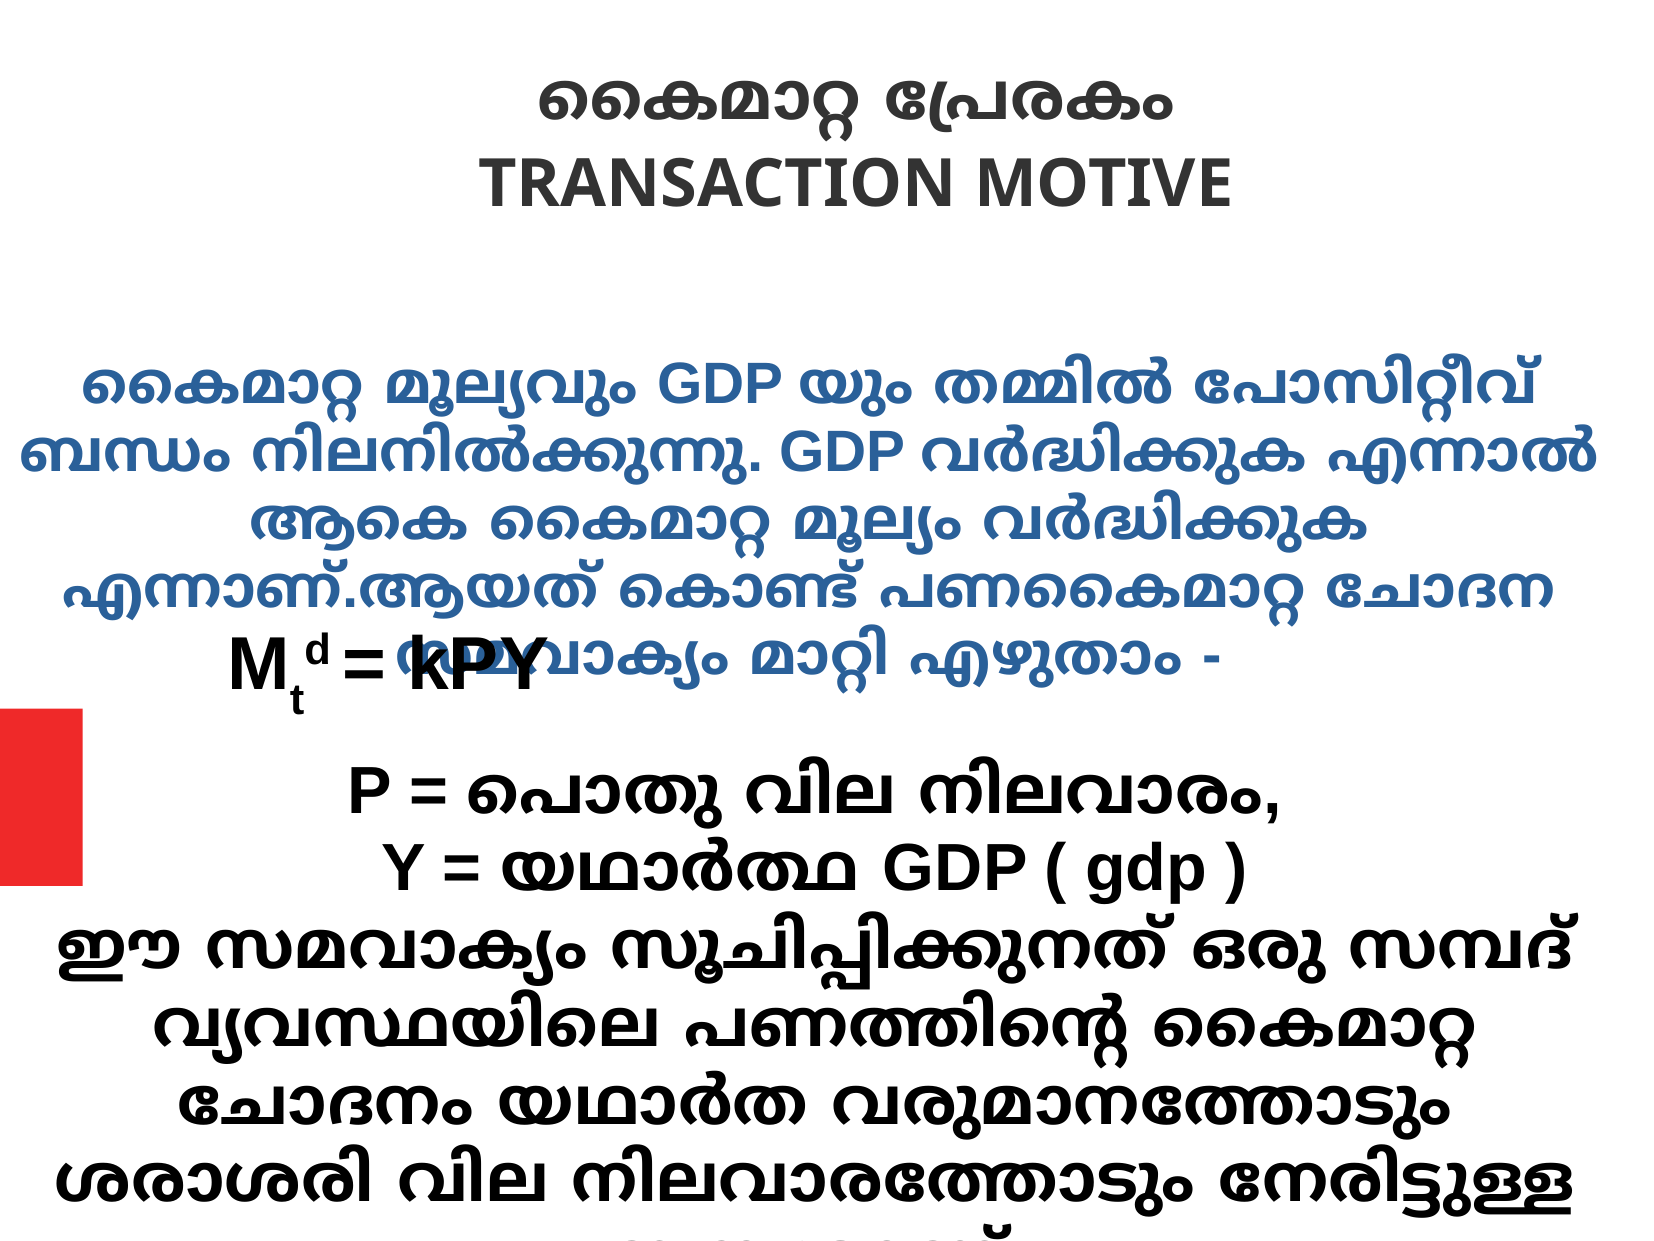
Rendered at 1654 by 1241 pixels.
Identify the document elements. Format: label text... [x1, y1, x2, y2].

text_box Mtd = kPY [212, 614, 674, 731]
title കൈമാറ്റ പ്രേരകം TRANSACTION MOTIVE [153, 23, 1560, 260]
text_box P = പൊതു വില നിലവാരം, Y = യഥാർത്ഥ GDP ( gdp ) ഈ സമവാക്യം സൂചിപ്പിക്കുനത് ഒരു സമ്പദ് വ്യവസ്ഥയിലെ പണത്തിന്റെ കൈമാറ്റ ചോദനം യഥാർത വരുമാനത്തോടും ശരാശരി വില നിലവാരത്തോടും നേരിട്ടുള്ള ബന്ധമാണ്. [35, 743, 1595, 1217]
text_box കൈമാറ്റ മൂല്യവും GDP യും തമ്മിൽ പോസിറ്റീവ് ബന്ധം നിലനിൽക്കുന്നു. GDP വർദ്ധിക്കുക എന്നാൽ ആകെ കൈമാറ്റ മൂല്യം വർദ്ധിക്കുക എന്നാണ്.ആയത് കൊണ്ട് പണകൈമാറ്റ ചോദന സമവാക്യം മാറ്റി എഴുതാം - [0, 342, 1619, 638]
